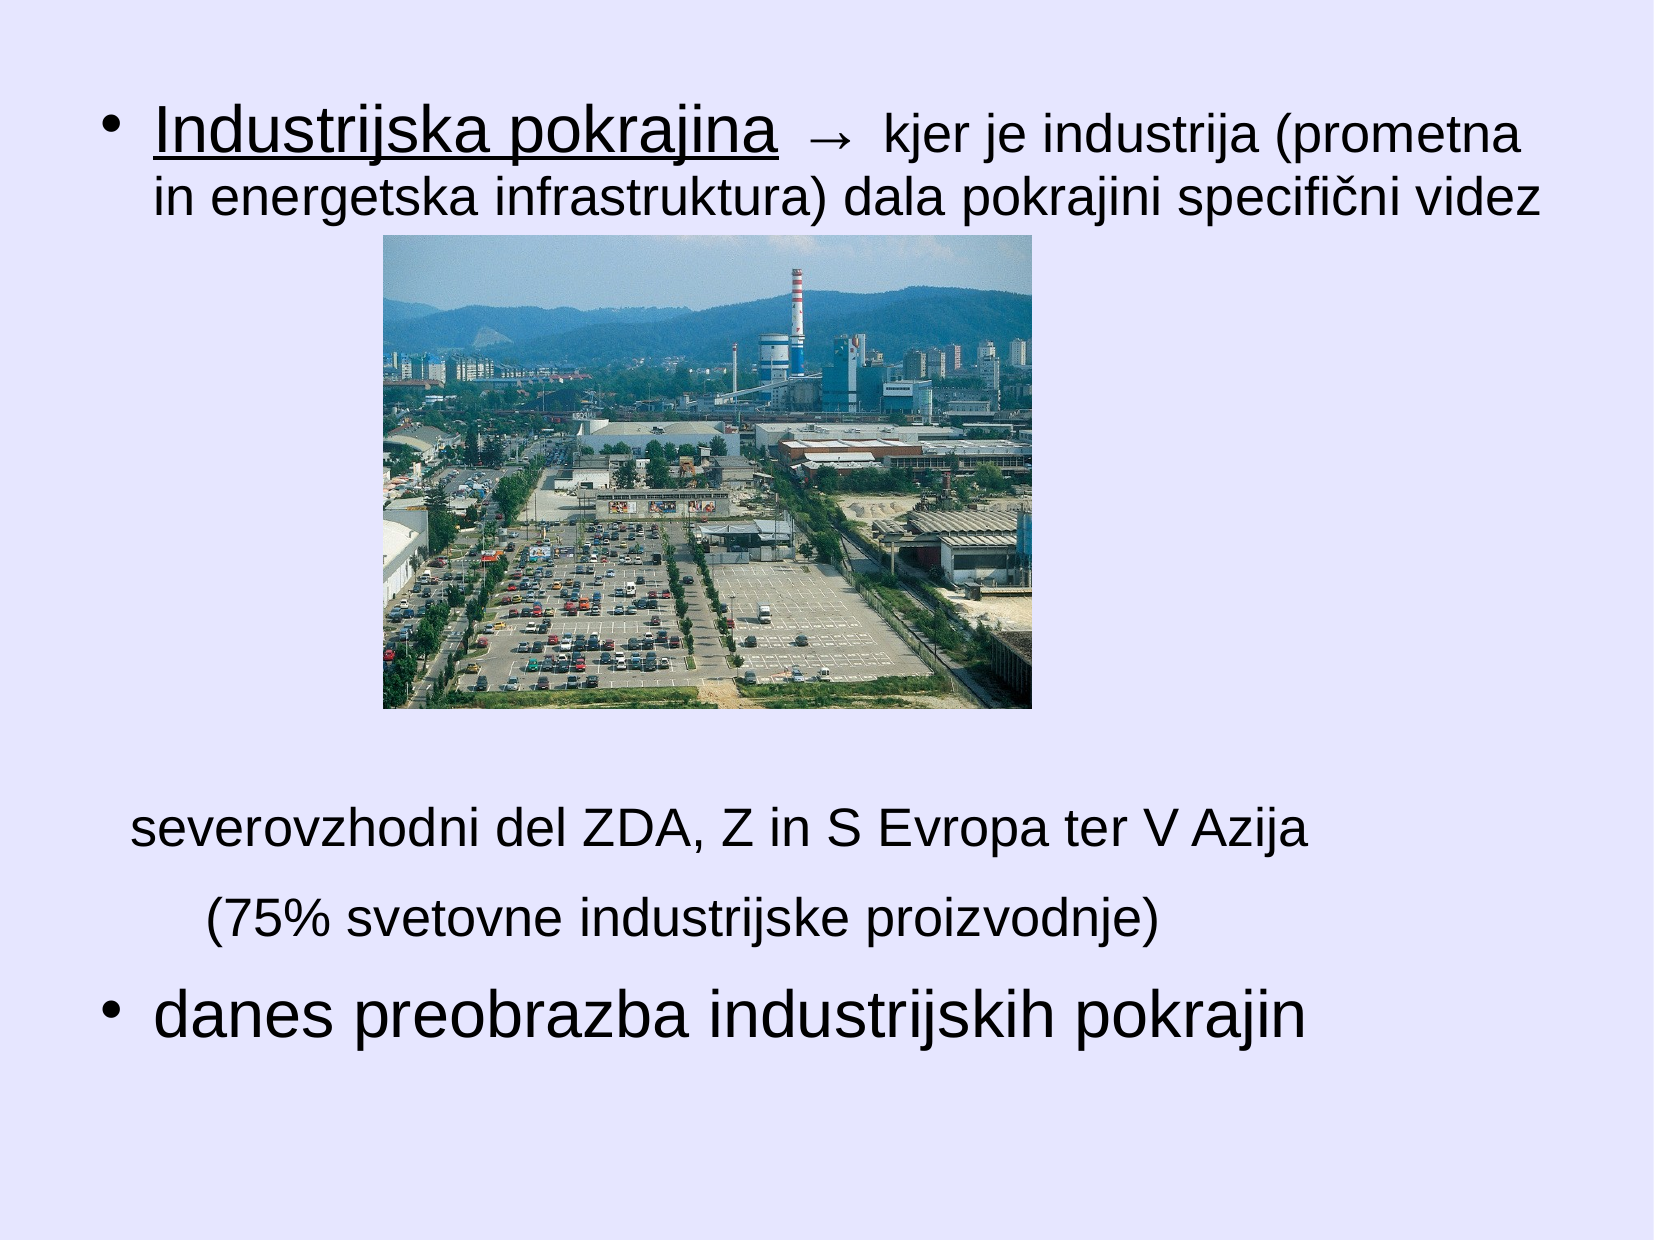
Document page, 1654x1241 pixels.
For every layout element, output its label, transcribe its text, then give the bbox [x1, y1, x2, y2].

picture [383, 235, 1032, 709]
list Industrijska pokrajina → kjer je industrija (prometna in energetska infrastruktura) dala pokrajini specifični videz severovzhodni del ZDA, Z in S Evropa ter V Azija (75% svetovne industrijske proizvodnje) danes preobrazba industrijskih pokrajin [82, 88, 1571, 1229]
